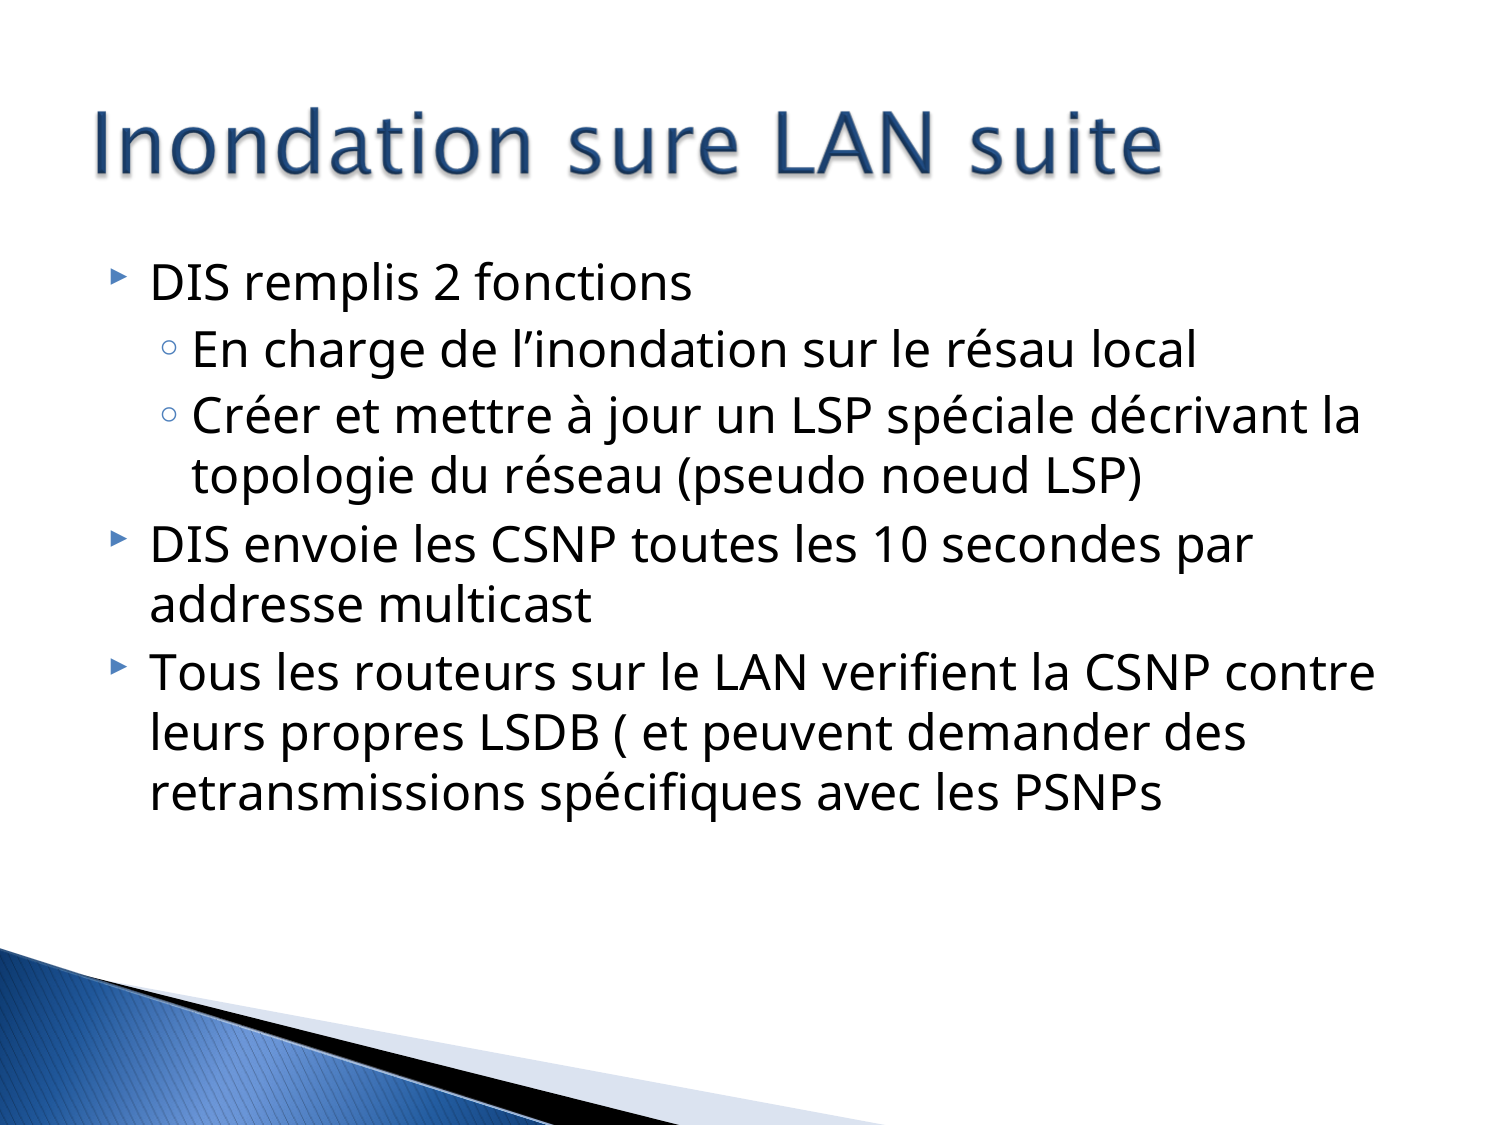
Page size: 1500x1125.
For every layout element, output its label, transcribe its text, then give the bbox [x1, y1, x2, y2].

picture [0, 947, 559, 1125]
list DIS remplis 2 fonctions En charge de l’inondation sur le résau local Créer et mettre à jour un LSP spéciale décrivant la topologie du réseau (pseudo noeud LSP) DIS envoie les CSNP toutes les 10 secondes par addresse multicast Tous les routeurs sur le LAN verifient la CSNP contre leurs propres LSDB ( et peuvent demander des retransmissions spécifiques avec les PSNPs [75, 242, 1426, 986]
text_box [75, 45, 1426, 234]
